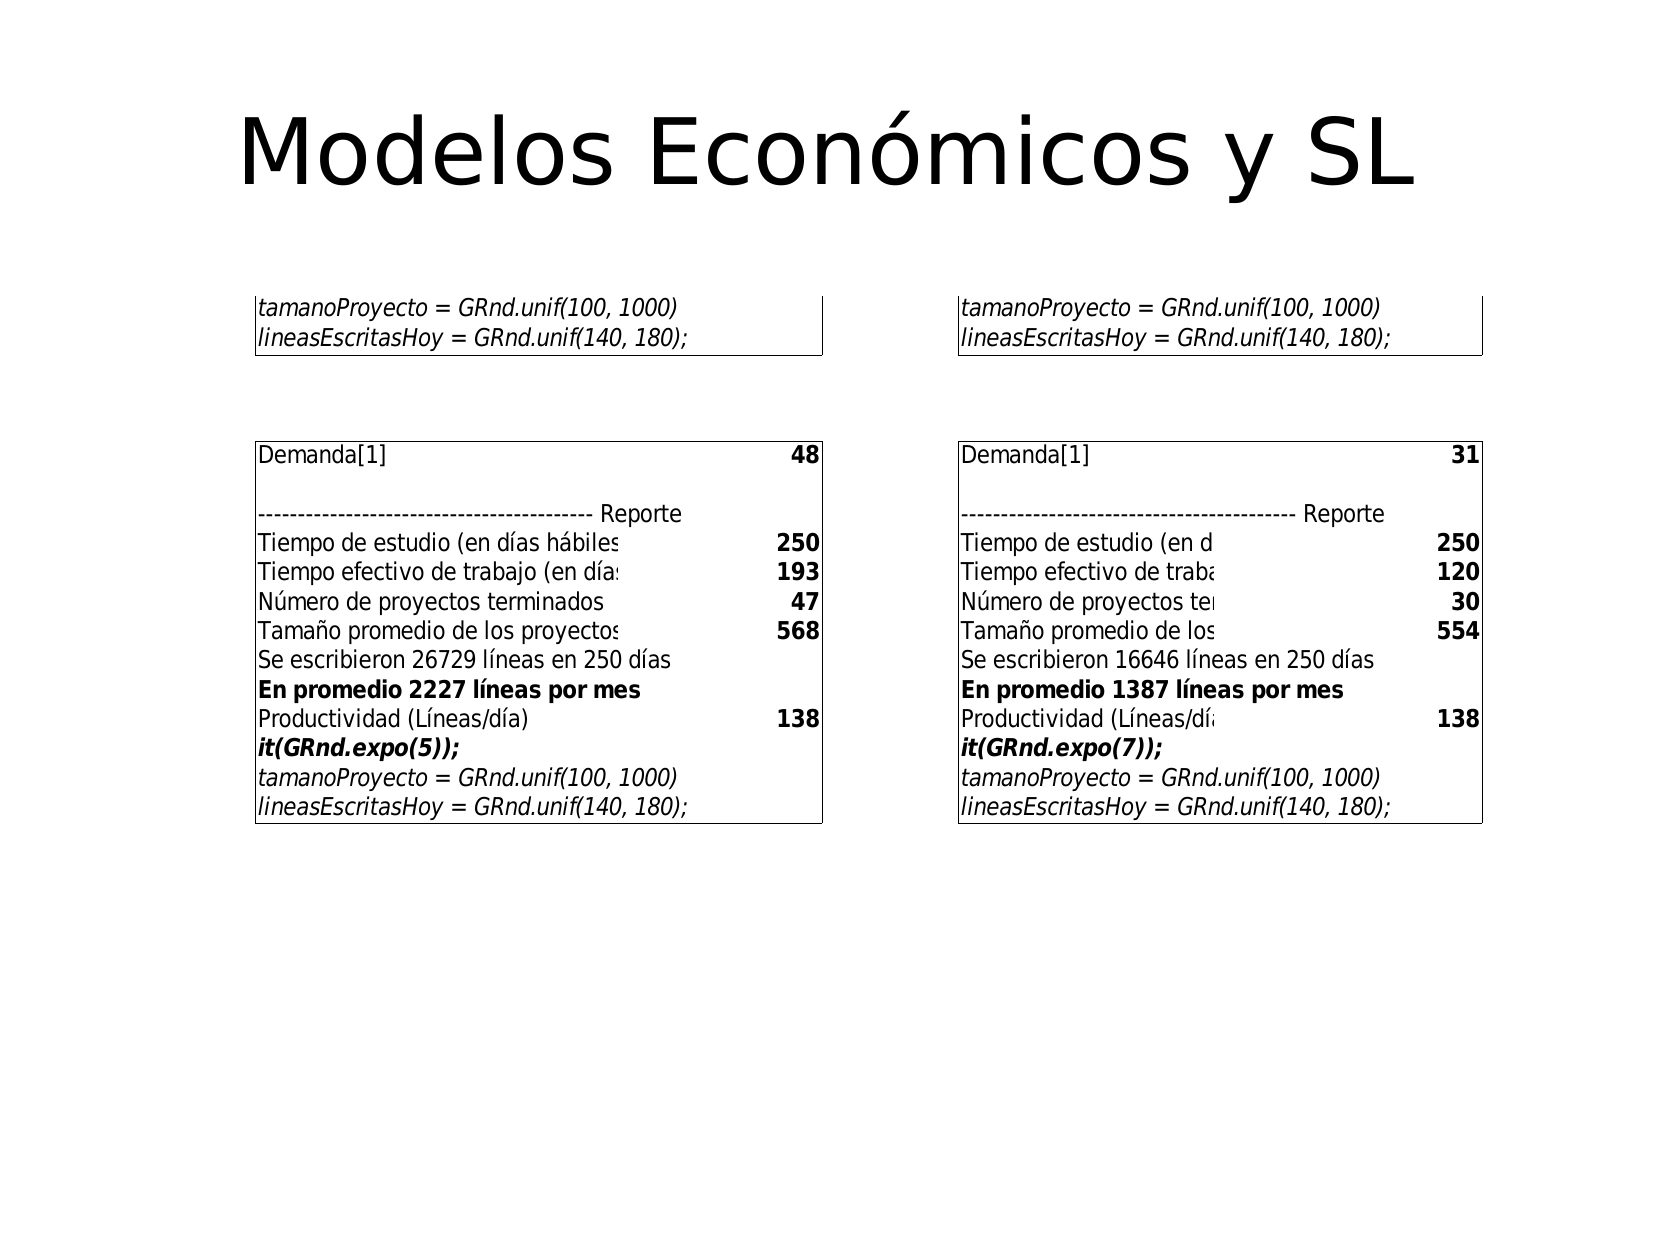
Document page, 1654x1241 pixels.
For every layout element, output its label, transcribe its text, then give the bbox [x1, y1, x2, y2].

title Modelos Económicos y SL [82, 49, 1571, 257]
chart [119, 295, 1622, 974]
